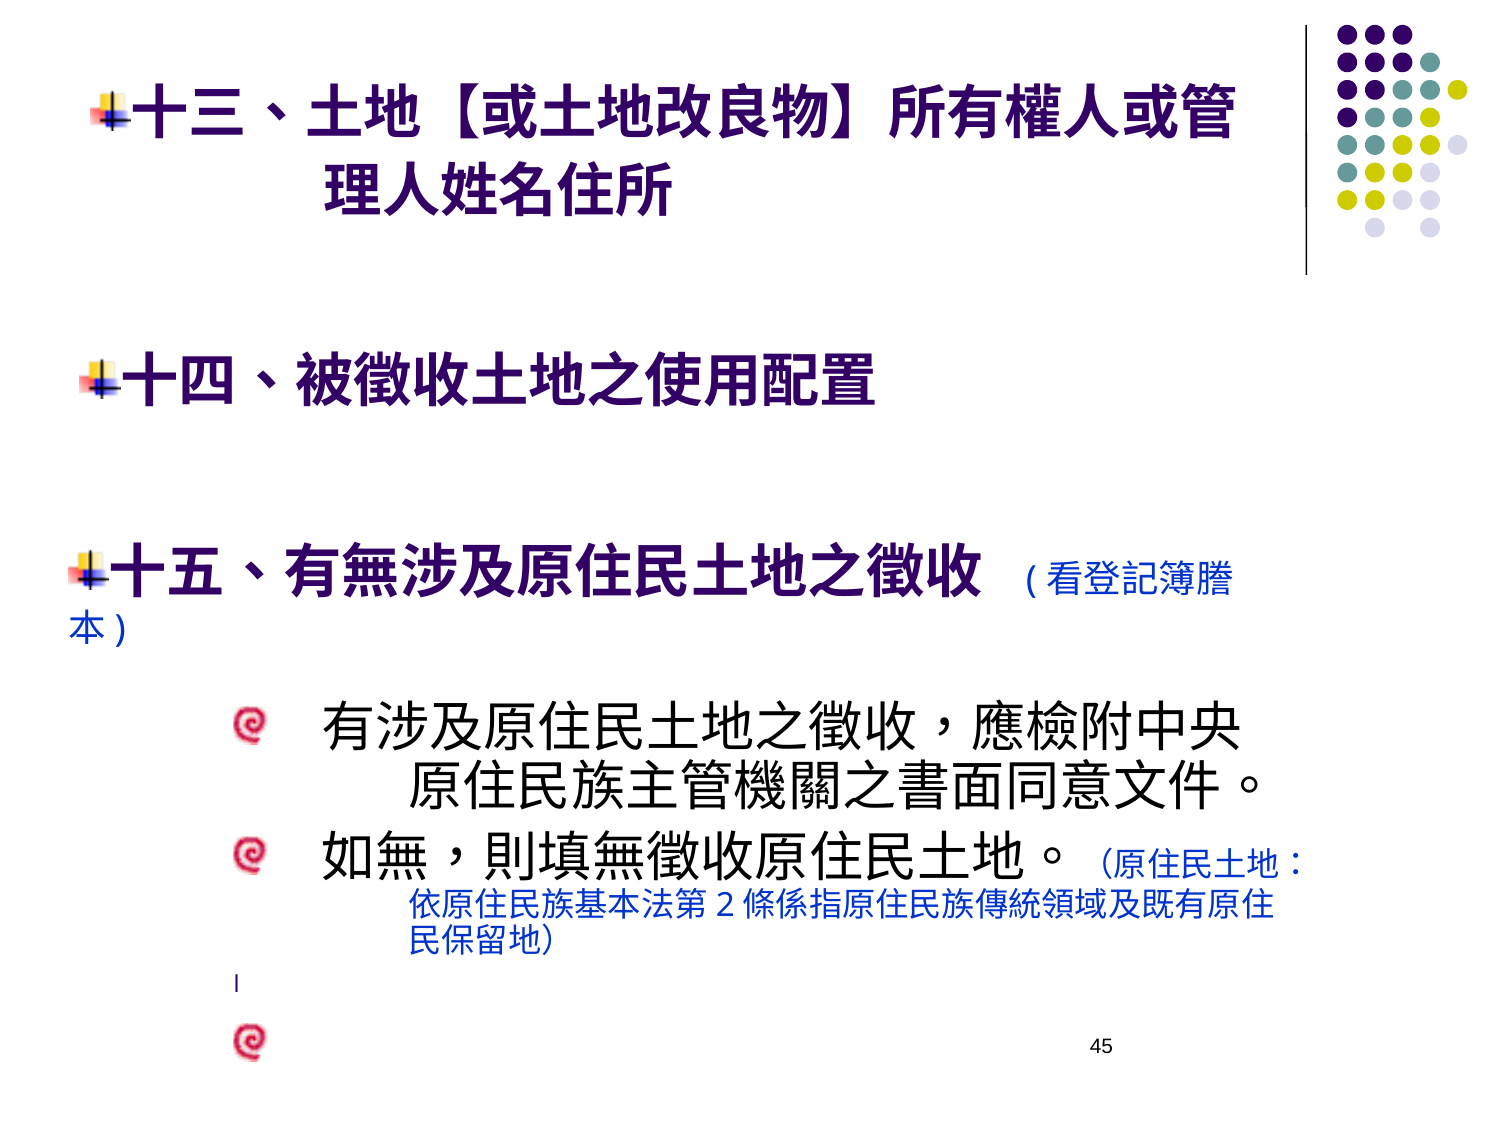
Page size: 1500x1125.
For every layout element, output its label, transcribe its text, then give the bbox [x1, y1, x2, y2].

list 有涉及原住民土地之徵收，應檢附中央原住民族主管機關之書面同意文件。 如無，則填無徵收原住民土地。（原住民土地：依原住民族基本法第2條係指原住民族傳統領域及既有原住民保留地） [218, 692, 1306, 1071]
text_box 十四、被徵收土地之使用配置 [65, 232, 1302, 421]
title 十三、土地【或土地改良物】所有權人或管 理人姓名住所 [75, 20, 1313, 233]
text_box [1074, 1025, 1426, 1101]
text_box 十五、有無涉及原住民土地之徵收 (看登記簿謄本) [53, 468, 1291, 657]
